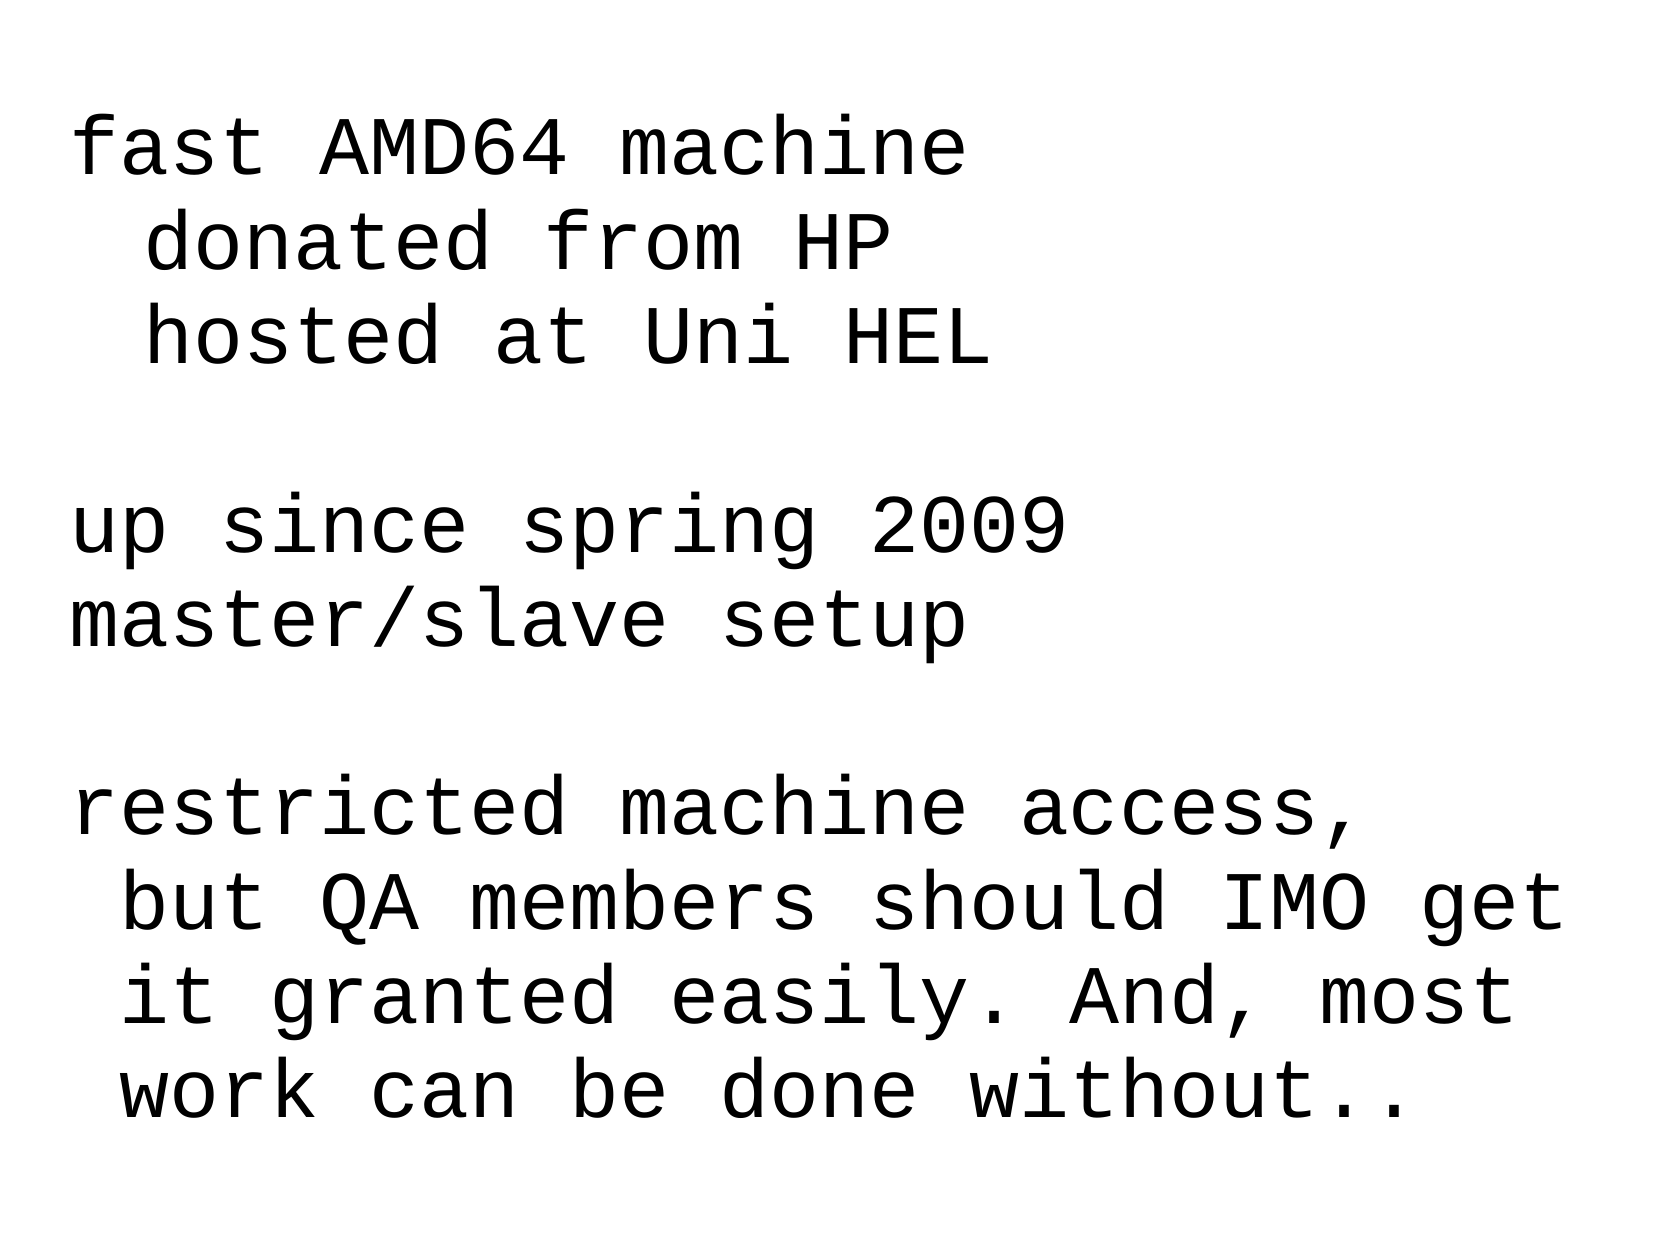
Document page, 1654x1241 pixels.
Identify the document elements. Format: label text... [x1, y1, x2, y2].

text_box fast AMD64 machine donated from HP hosted at Uni HEL up since spring 2009 master/slave setup restricted machine access, but QA members should IMO get it granted easily. And, most work can be done without.. [55, 98, 1585, 1241]
